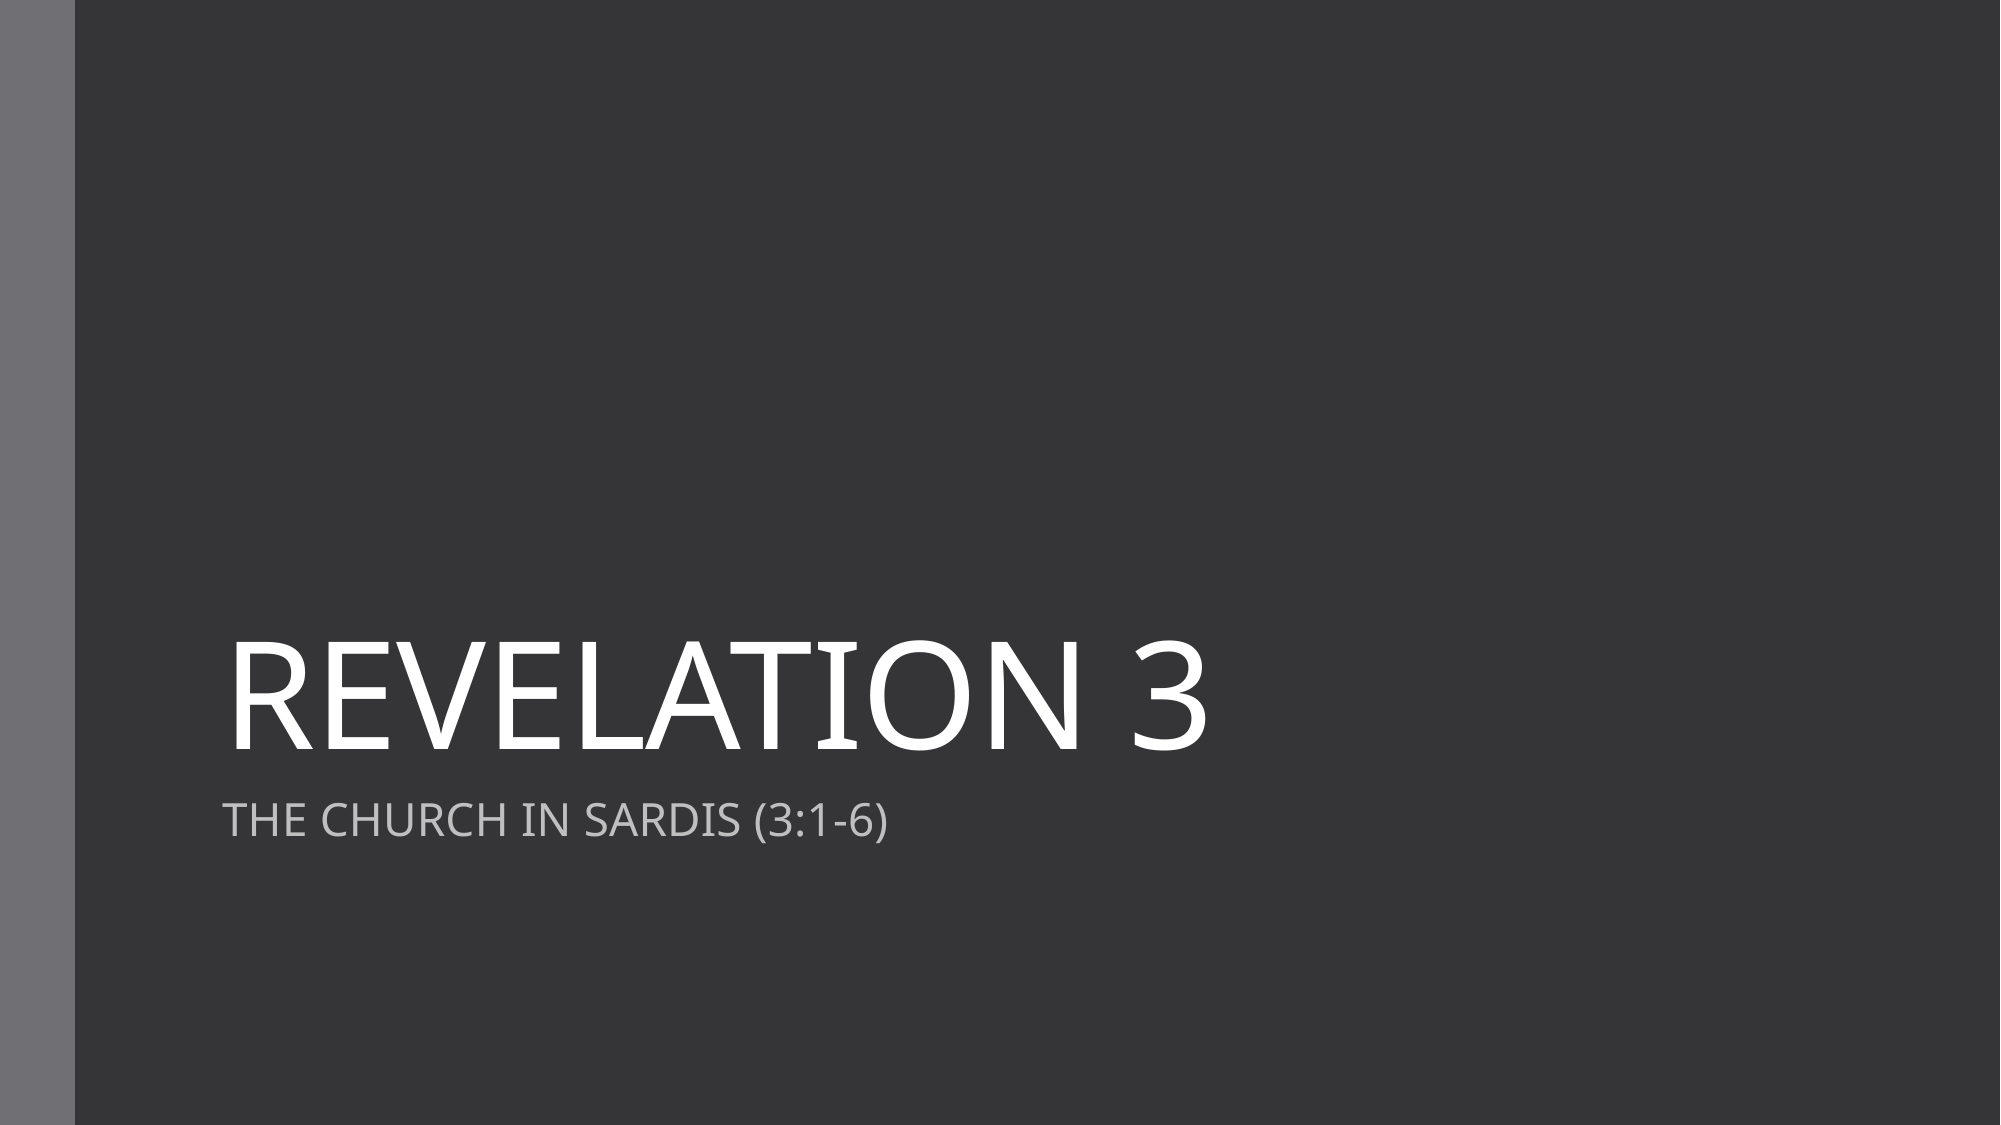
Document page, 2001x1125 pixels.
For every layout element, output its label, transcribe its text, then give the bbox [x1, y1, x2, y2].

subtitle THE CHURCH IN SARDIS (3:1-6) [206, 787, 1752, 1066]
title REVELATION 3 [206, 124, 1752, 787]
